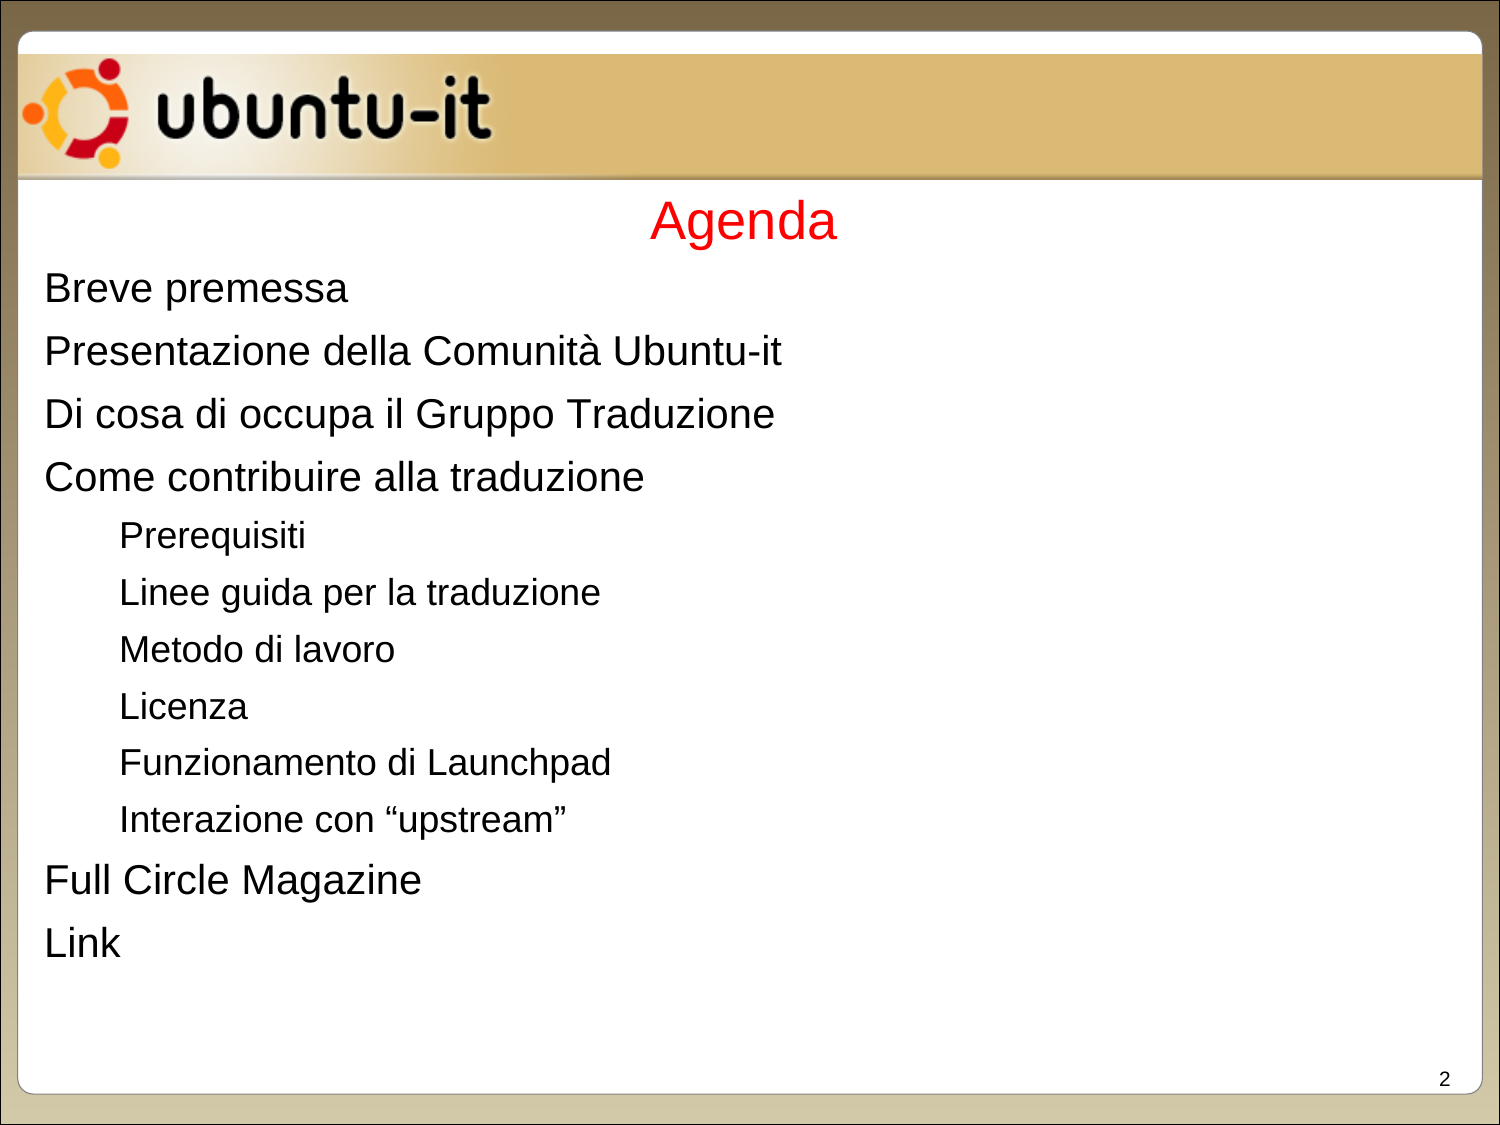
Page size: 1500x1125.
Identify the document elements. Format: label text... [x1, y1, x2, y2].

picture [18, 54, 1483, 180]
list Breve premessa Presentazione della Comunità Ubuntu-it Di cosa di occupa il Gruppo Traduzione Come contribuire alla traduzione Prerequisiti Linee guida per la traduzione Metodo di lavoro Licenza Funzionamento di Launchpad Interazione con “upstream” Full Circle Magazine Link [29, 255, 1471, 1086]
title Agenda [17, 178, 1471, 262]
